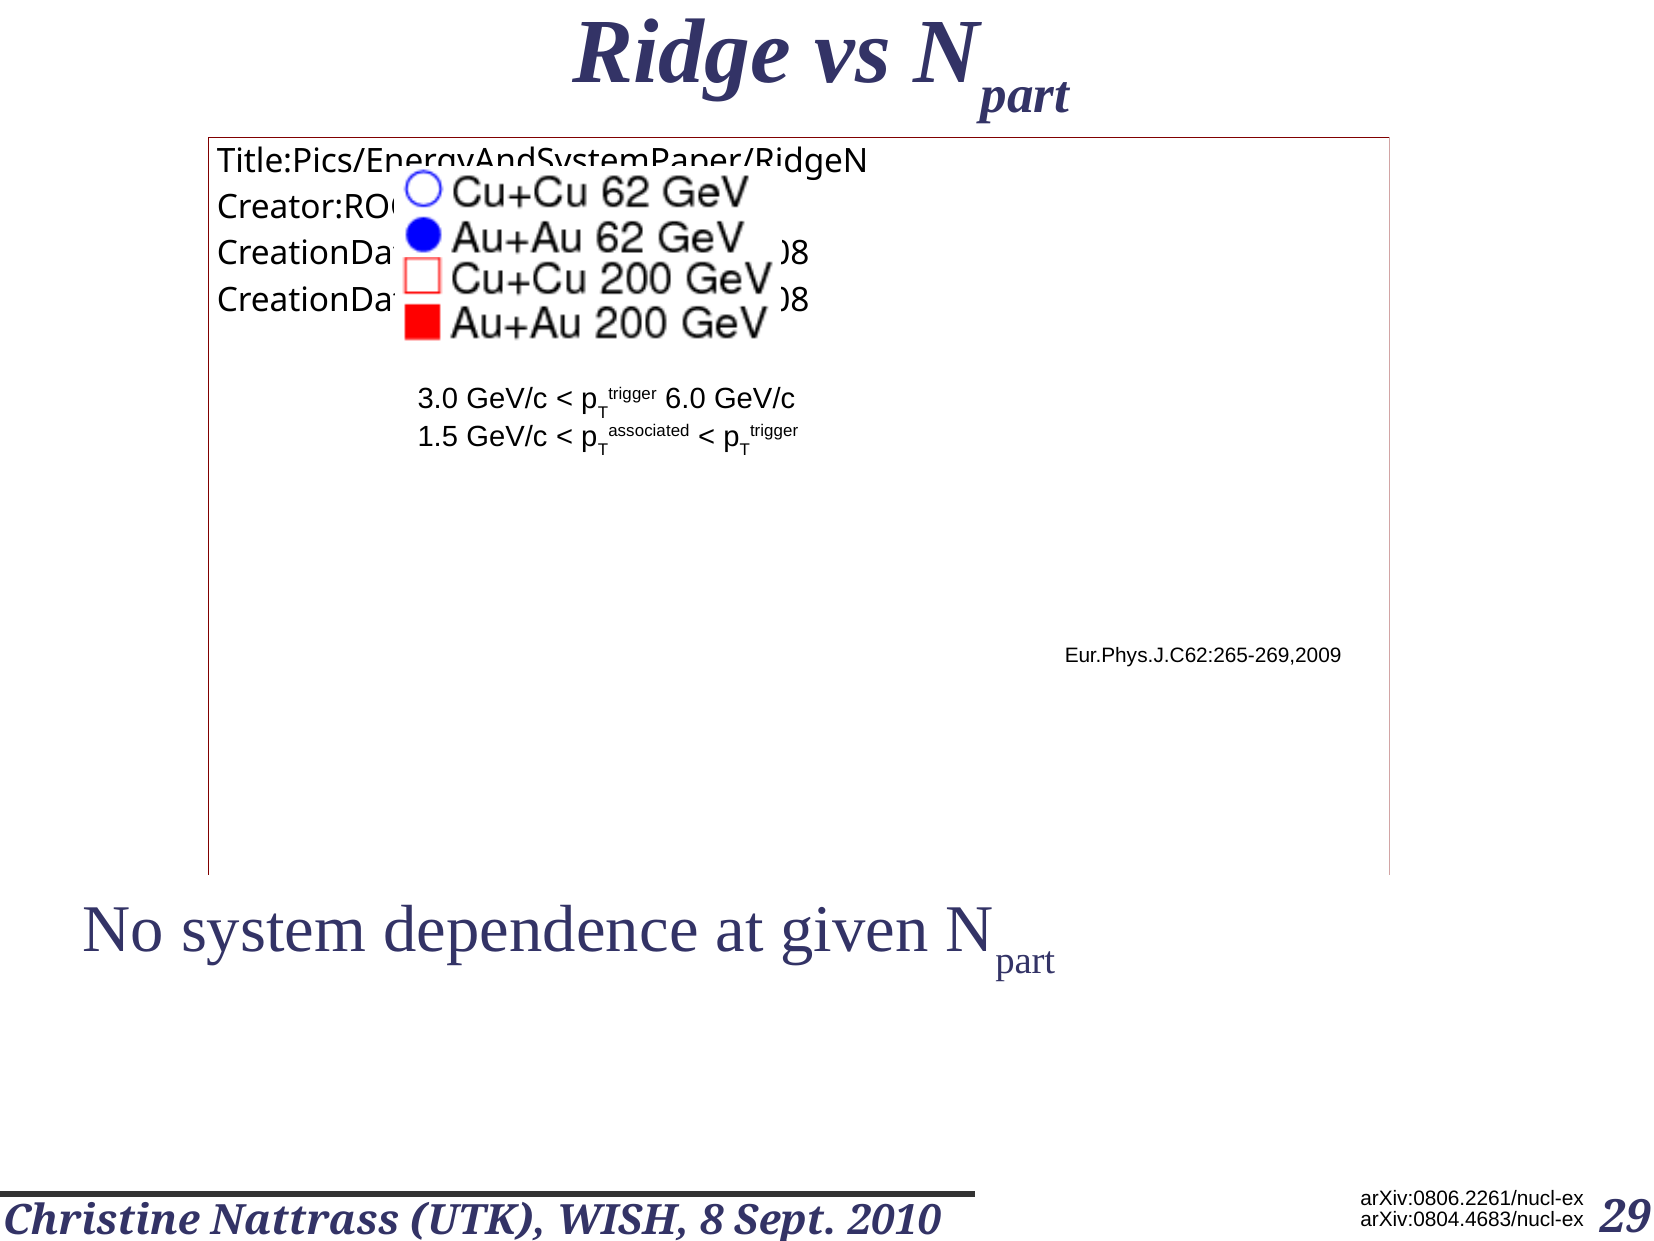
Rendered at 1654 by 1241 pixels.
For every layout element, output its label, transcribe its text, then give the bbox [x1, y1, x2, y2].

list No system dependence at given Npart [82, 891, 1571, 1192]
text_box 3.0 GeV/c < pTtrigger 6.0 GeV/c 1.5 GeV/c < pTassociated < pTtrigger [402, 374, 863, 435]
picture [206, 135, 1390, 875]
title Ridge vs Npart [76, 0, 1565, 125]
text_box arXiv:0806.2261/nucl-ex arXiv:0804.4683/nucl-ex [1083, 1180, 1599, 1241]
text_box Eur.Phys.J.C62:265-269,2009 [1050, 636, 1362, 676]
